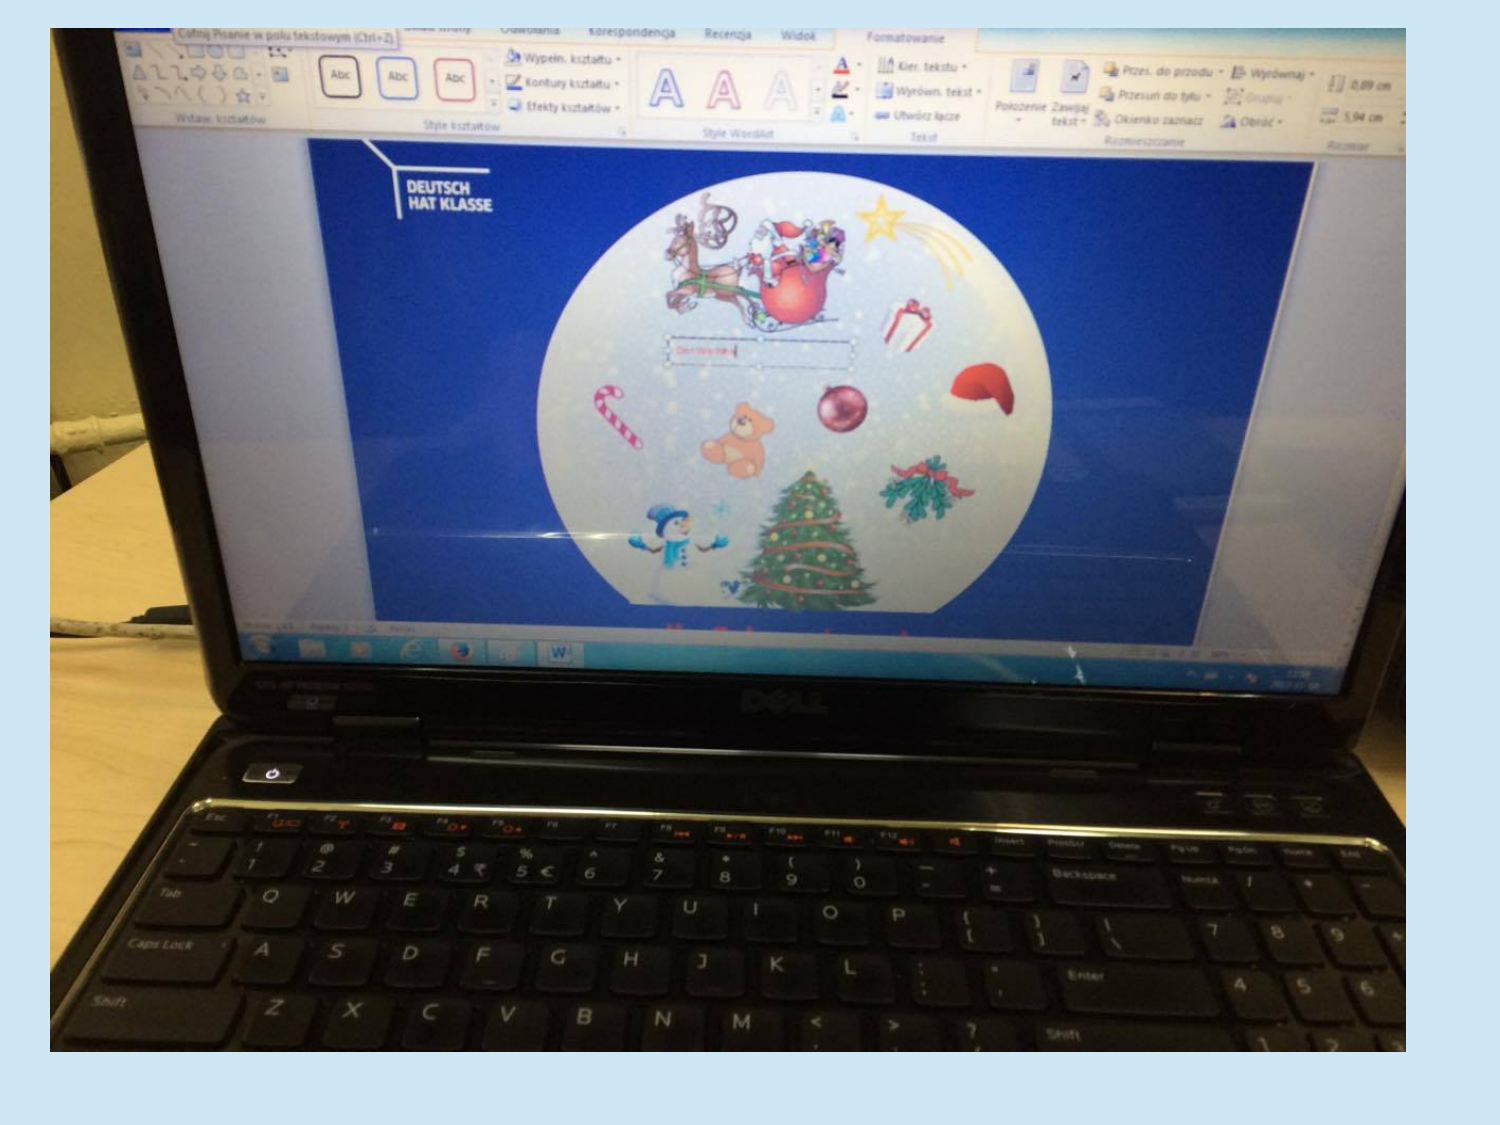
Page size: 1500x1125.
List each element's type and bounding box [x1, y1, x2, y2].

picture [50, 28, 1406, 1052]
